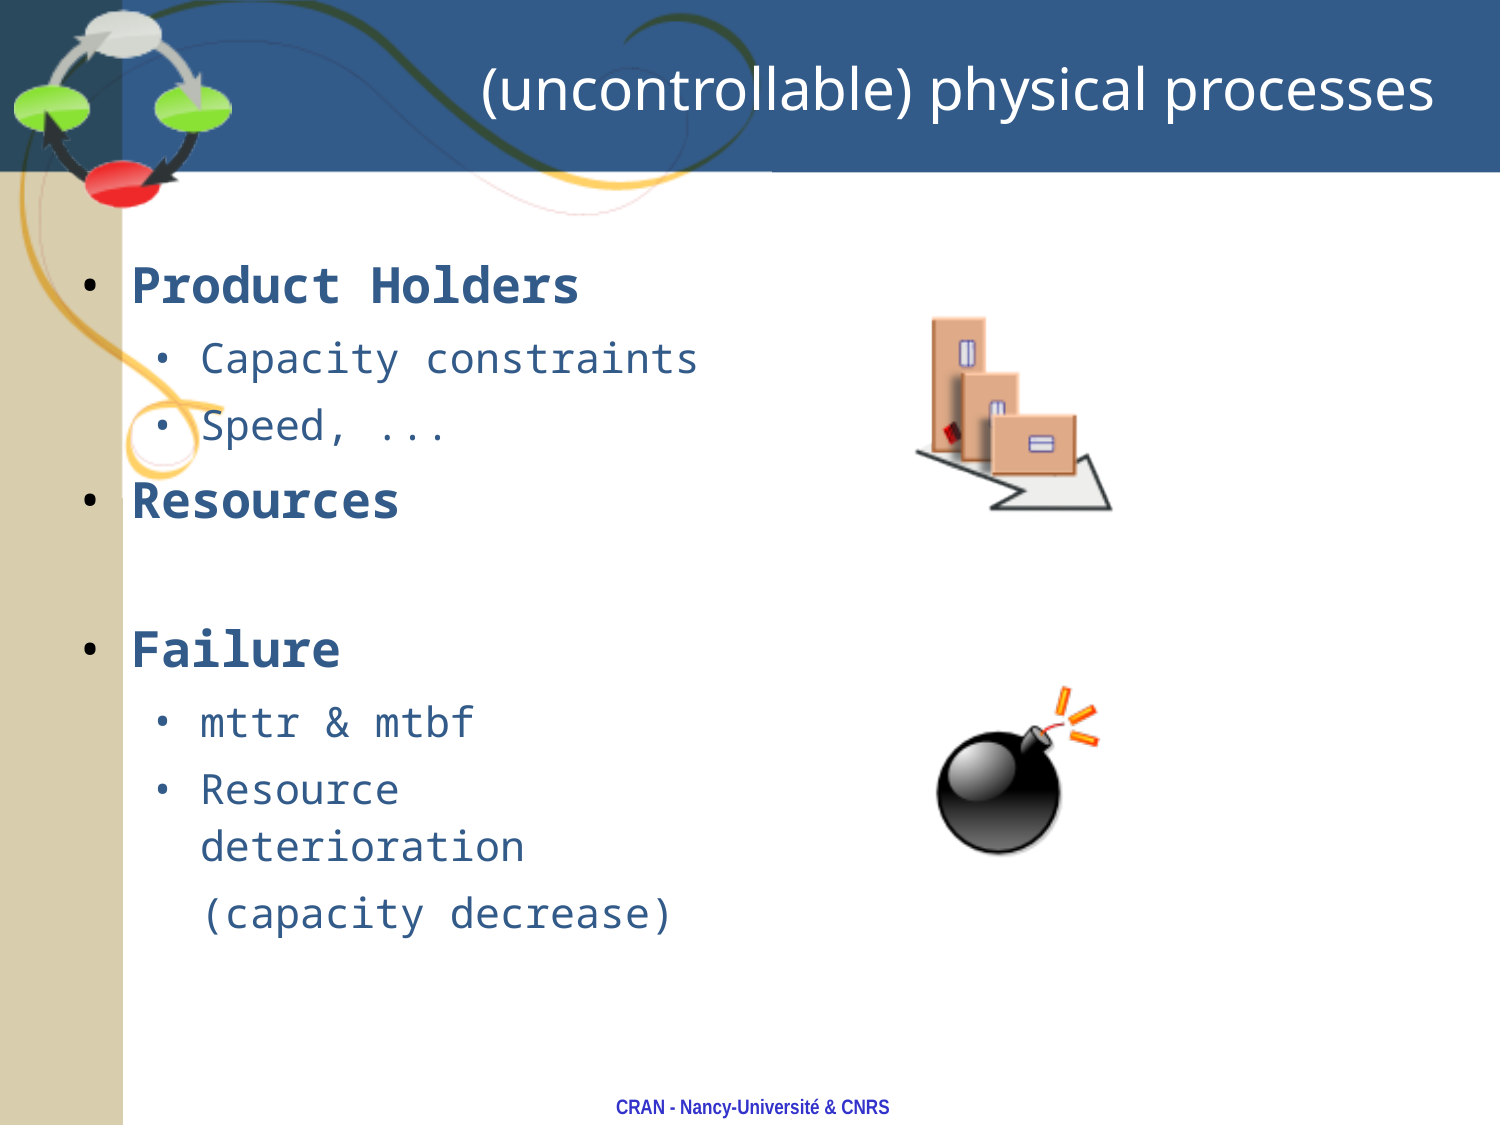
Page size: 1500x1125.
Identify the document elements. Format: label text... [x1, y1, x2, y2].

list Product Holders Capacity constraints Speed, ... Resources Failure mttr & mtbf Resource deterioration (capacity decrease) [75, 249, 740, 1011]
picture [917, 666, 1114, 874]
title (uncontrollable) physical processes [232, 0, 1471, 176]
picture [0, 0, 772, 498]
picture [911, 303, 1122, 524]
